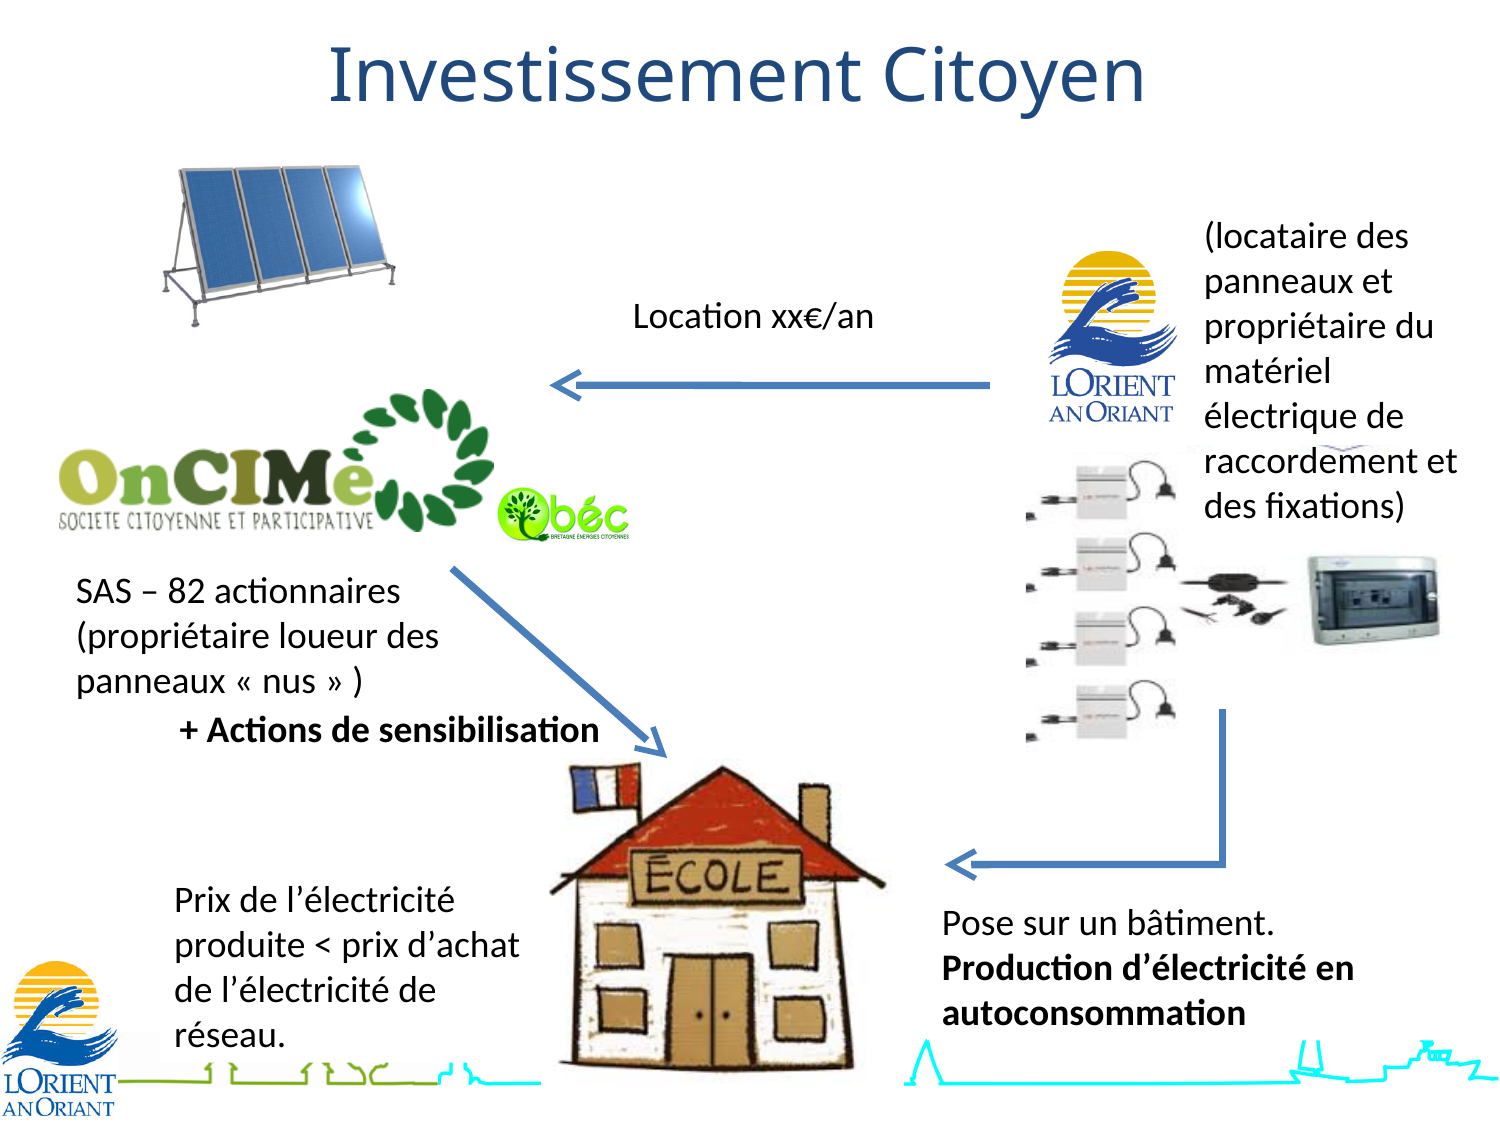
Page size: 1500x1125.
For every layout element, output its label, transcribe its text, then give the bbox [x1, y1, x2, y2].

picture [496, 486, 630, 544]
text_box Location xx€/an [618, 283, 973, 344]
picture [59, 389, 494, 532]
text_box SAS – 82 actionnaires (propriétaire loueur des panneaux « nus » ) [61, 558, 493, 709]
picture [1025, 234, 1451, 823]
text_box (locataire des panneaux et propriétaire du matériel électrique de raccordement et des fixations) [1189, 203, 1474, 534]
text_box Prix de l’électricité produite < prix d’achat de l’électricité de réseau. [159, 867, 550, 1063]
text_box + Actions de sensibilisation [164, 697, 642, 758]
text_box Pose sur un bâtiment. Production d’électricité en autoconsommation [927, 890, 1451, 1041]
picture [154, 158, 404, 343]
text_box Investissement Citoyen [63, 18, 1414, 161]
picture [0, 758, 1499, 1116]
